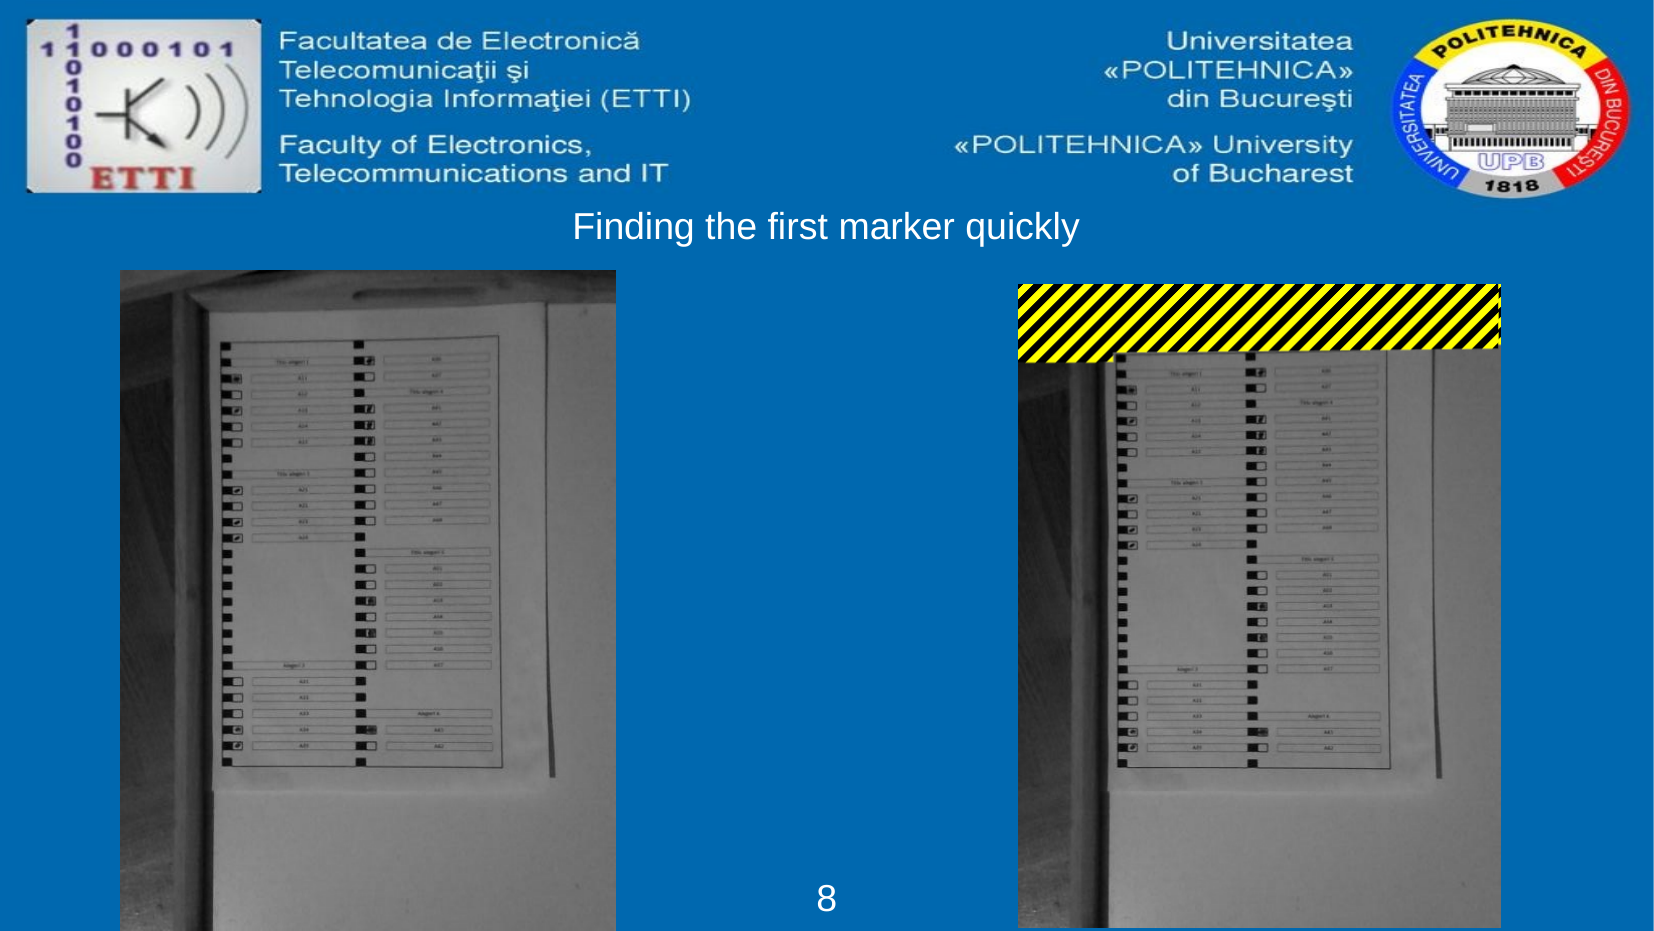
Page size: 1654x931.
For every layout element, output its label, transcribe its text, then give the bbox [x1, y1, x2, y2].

picture [0, 0, 1654, 931]
text_box Finding the first marker quickly [557, 198, 1096, 256]
text_box 8 [801, 870, 853, 931]
